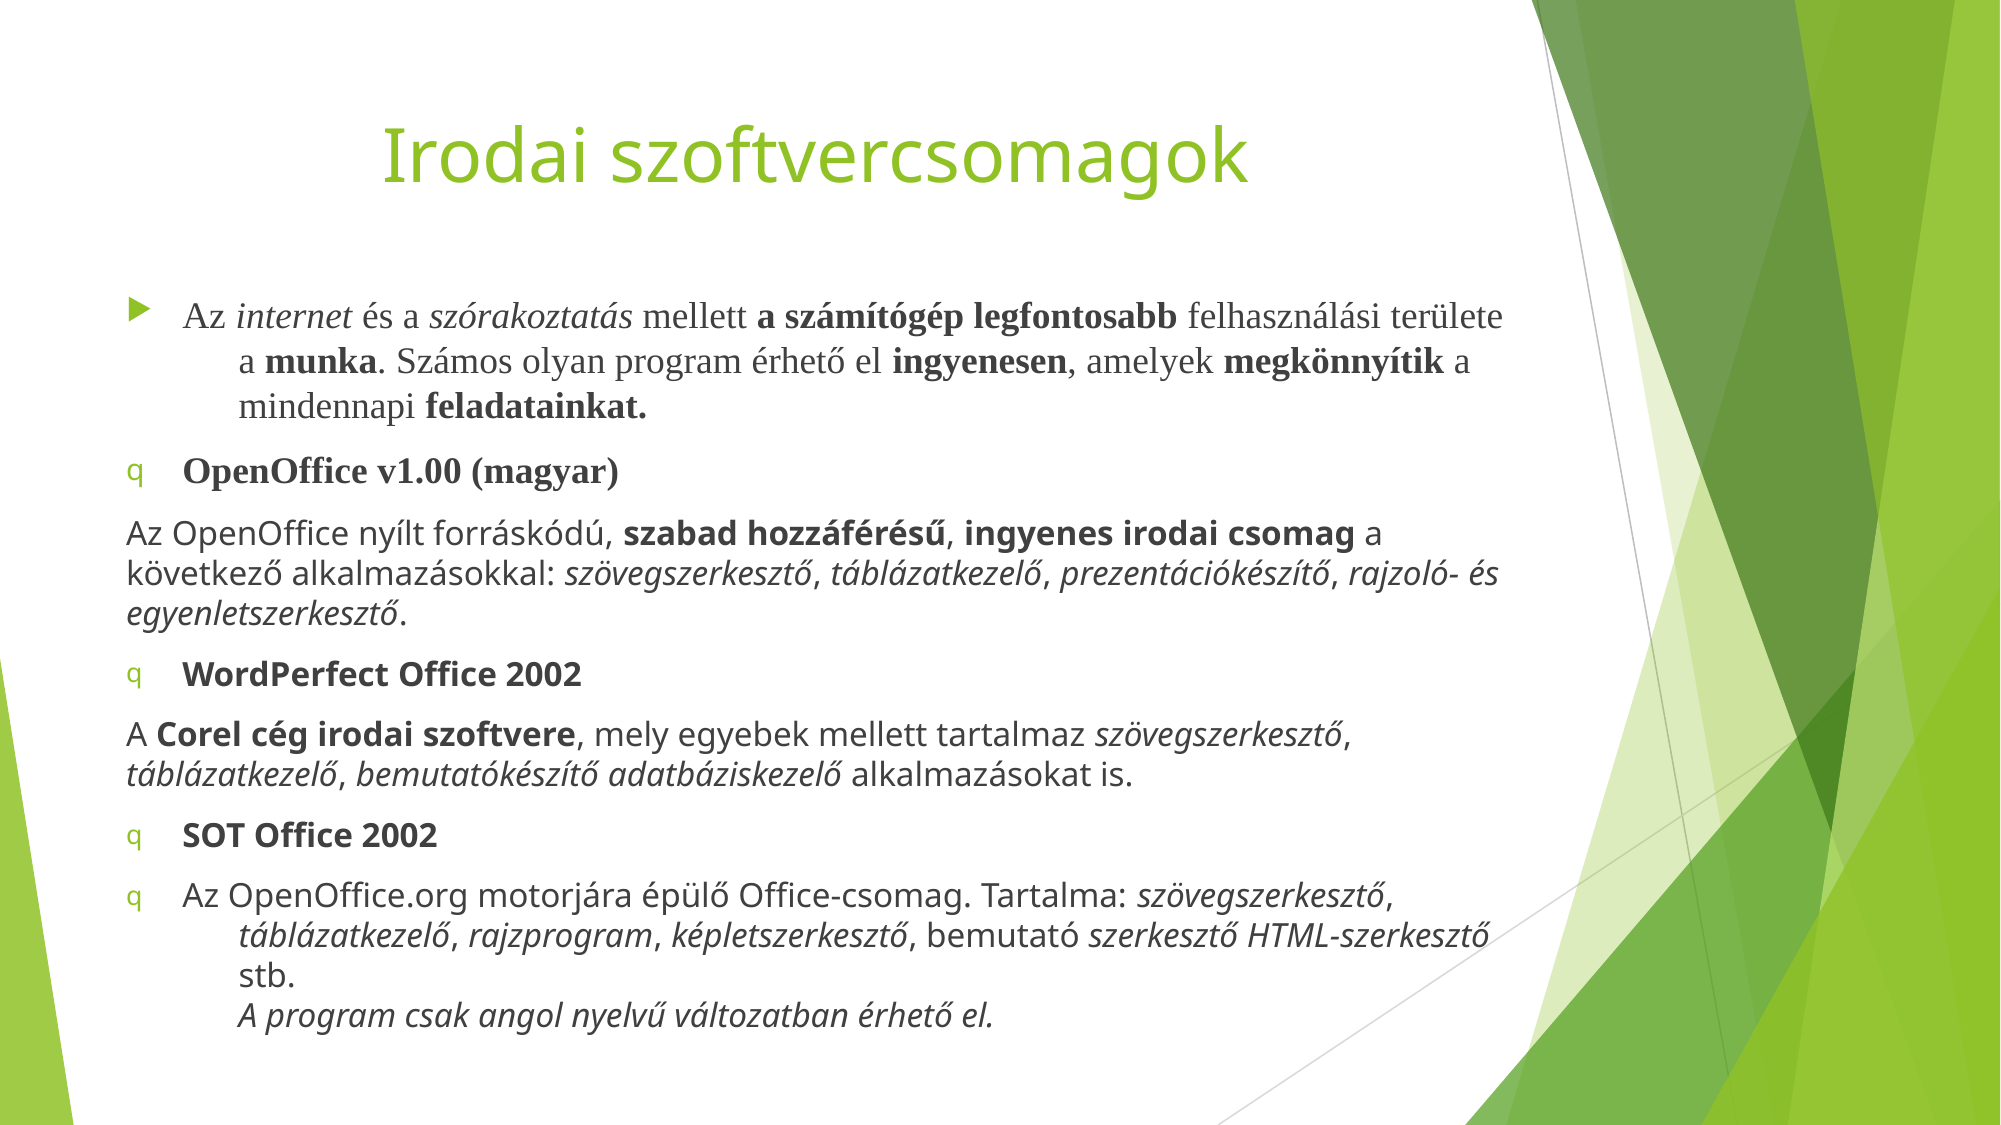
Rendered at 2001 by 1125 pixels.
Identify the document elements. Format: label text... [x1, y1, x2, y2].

title Irodai szoftvercsomagok [111, 99, 1522, 214]
list Az internet és a szórakoztatás mellett a számítógép legfontosabb felhasználási területe a munka. Számos olyan program érhető el ingyenesen, amelyek megkönnyítik a mindennapi feladatainkat. OpenOffice v1.00 (magyar) Az OpenOffice nyílt forráskódú, szabad hozzáférésű, ingyenes irodai csomag a következő alkalmazásokkal: szövegszerkesztő, táblázatkezelő, prezentációkészítő, rajzoló- és egyenletszerkesztő. WordPerfect Office 2002 A Corel cég irodai szoftvere, mely egyebek mellett tartalmaz szövegszerkesztő, táblázatkezelő, bemutatókészítő adatbáziskezelő alkalmazásokat is. SOT Office 2002 Az OpenOffice.org motorjára épülő Office-csomag. Tartalma: szövegszerkesztő, táblázatkezelő, rajzprogram, képletszerkesztő, bemutató szerkesztő HTML-szerkesztő stb. A program csak angol nyelvű változatban érhető el. [111, 283, 1522, 1091]
